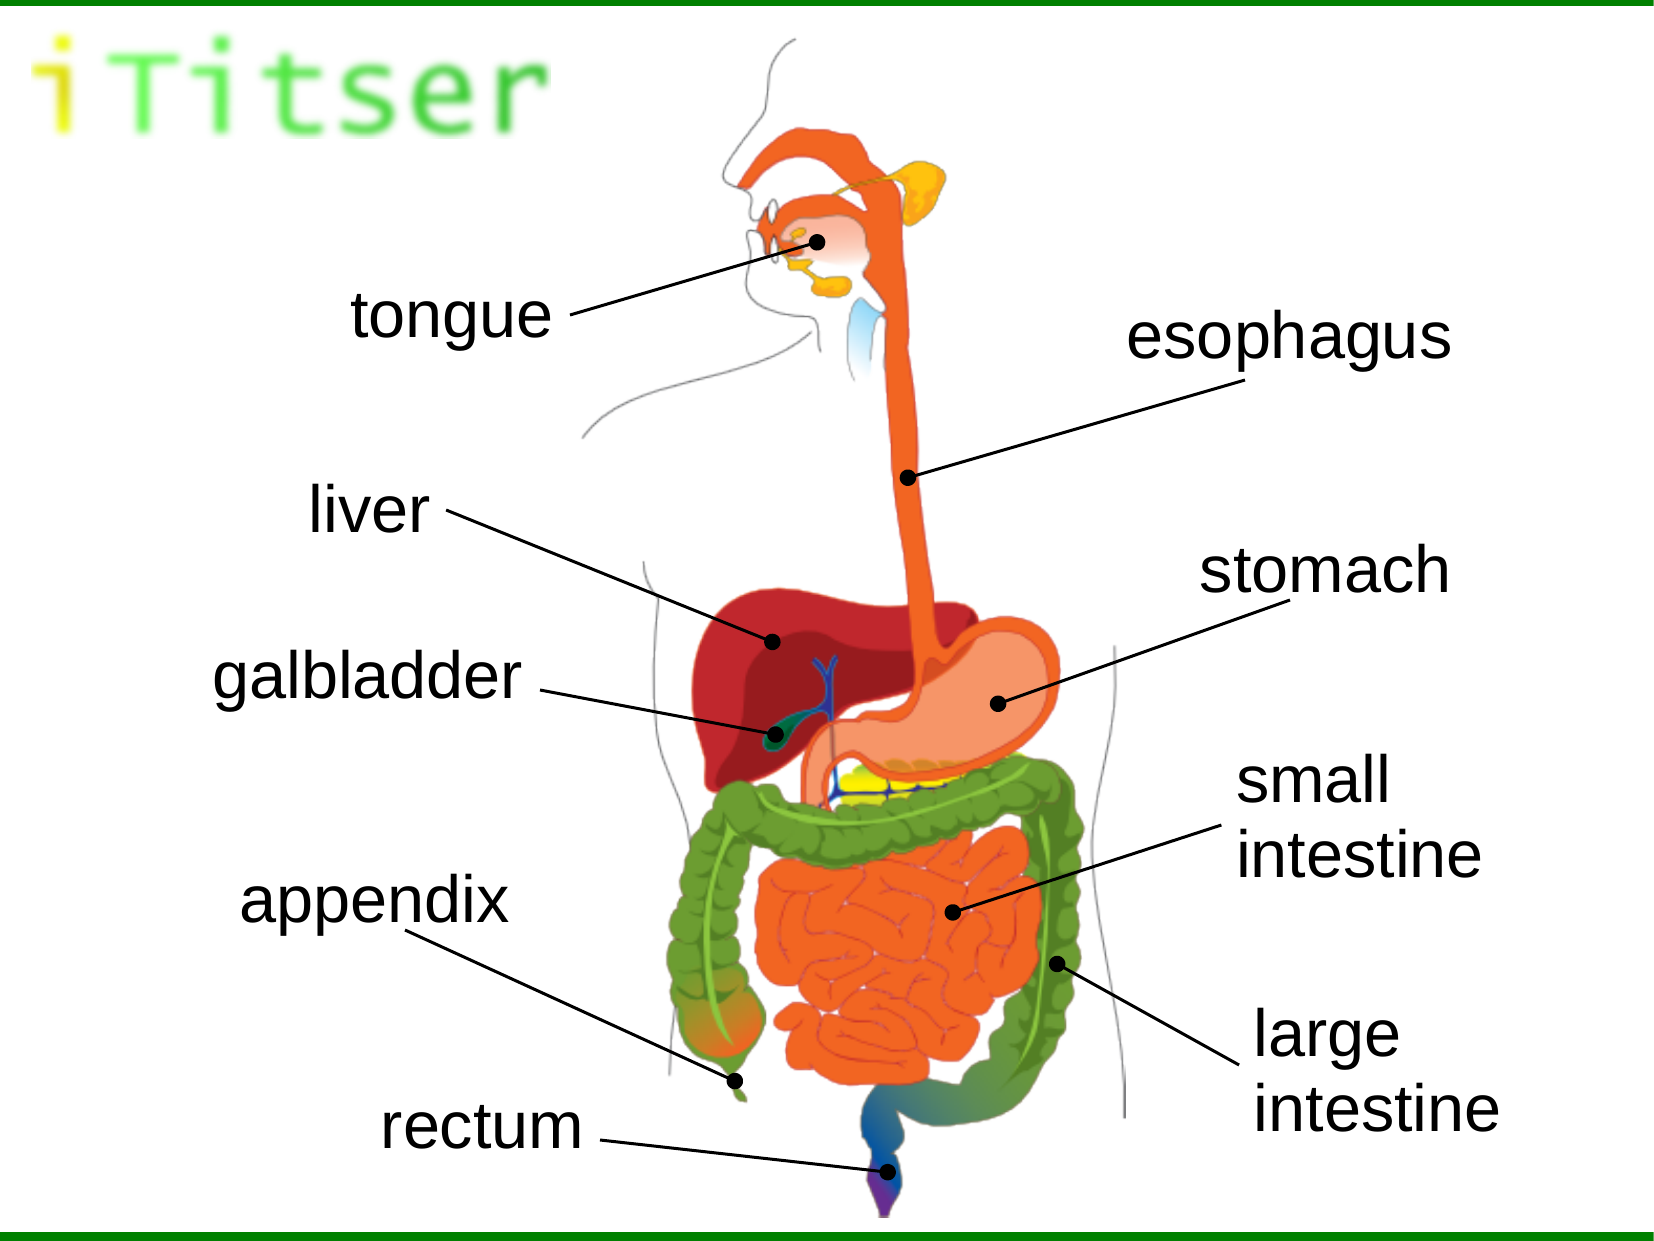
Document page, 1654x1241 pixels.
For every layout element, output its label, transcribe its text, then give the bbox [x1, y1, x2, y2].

text_box appendix [225, 855, 527, 945]
text_box esophagus [1111, 290, 1470, 381]
text_box tongue [335, 270, 571, 360]
text_box rectum [366, 1080, 601, 1171]
text_box large intestine [1239, 988, 1518, 1154]
text_box stomach [1185, 525, 1468, 615]
text_box galbladder [197, 630, 541, 721]
text_box liver [293, 465, 447, 555]
text_box small intestine [1221, 735, 1501, 900]
picture [31, 0, 1126, 1218]
